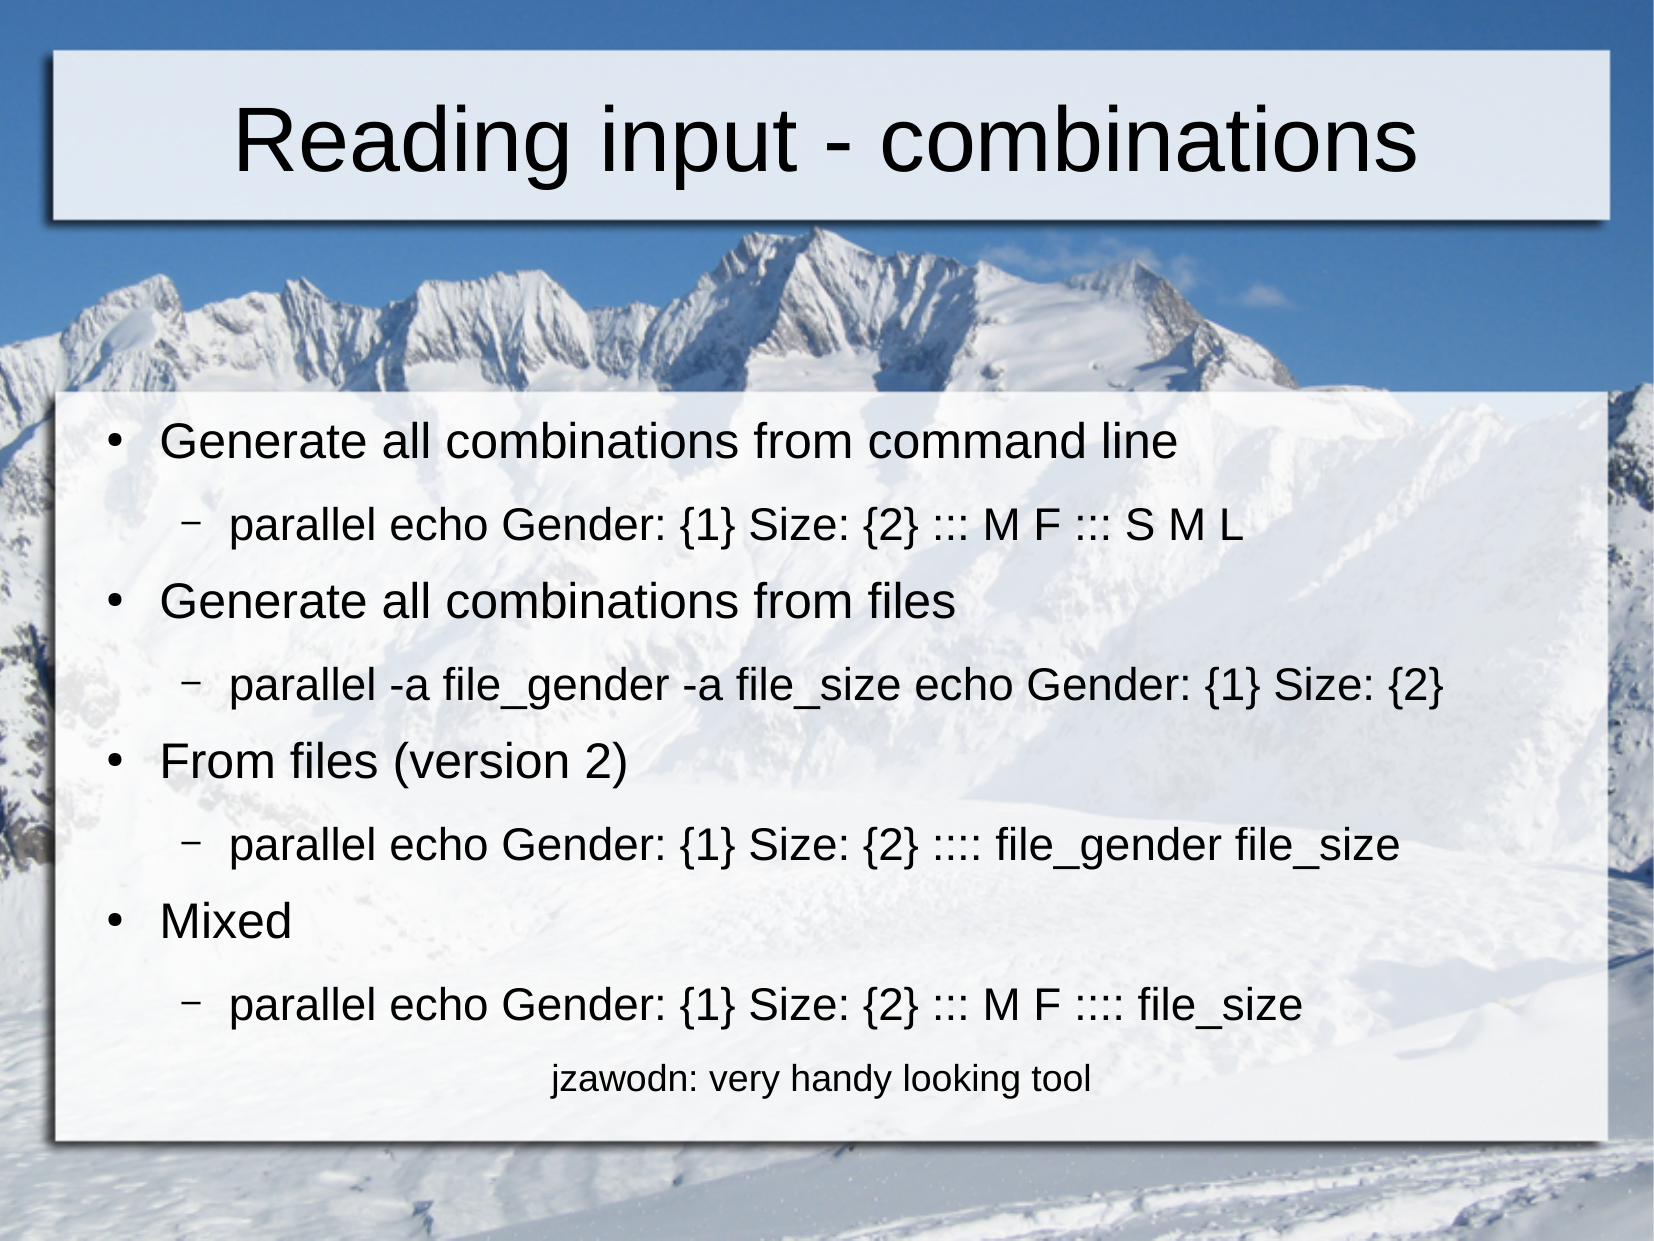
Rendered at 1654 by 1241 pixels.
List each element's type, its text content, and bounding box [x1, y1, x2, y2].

list Generate all combinations from command line parallel echo Gender: {1} Size: {2} ::: M F ::: S M L Generate all combinations from files parallel -a file_gender -a file_size echo Gender: {1} Size: {2} From files (version 2) parallel echo Gender: {1} Size: {2} :::: file_gender file_size Mixed parallel echo Gender: {1} Size: {2} ::: M F :::: file_size [88, 413, 1571, 1218]
picture [0, 0, 1654, 1241]
title Reading input - combinations [59, 68, 1595, 212]
text_box jzawodn: very handy looking tool [536, 1050, 1118, 1145]
